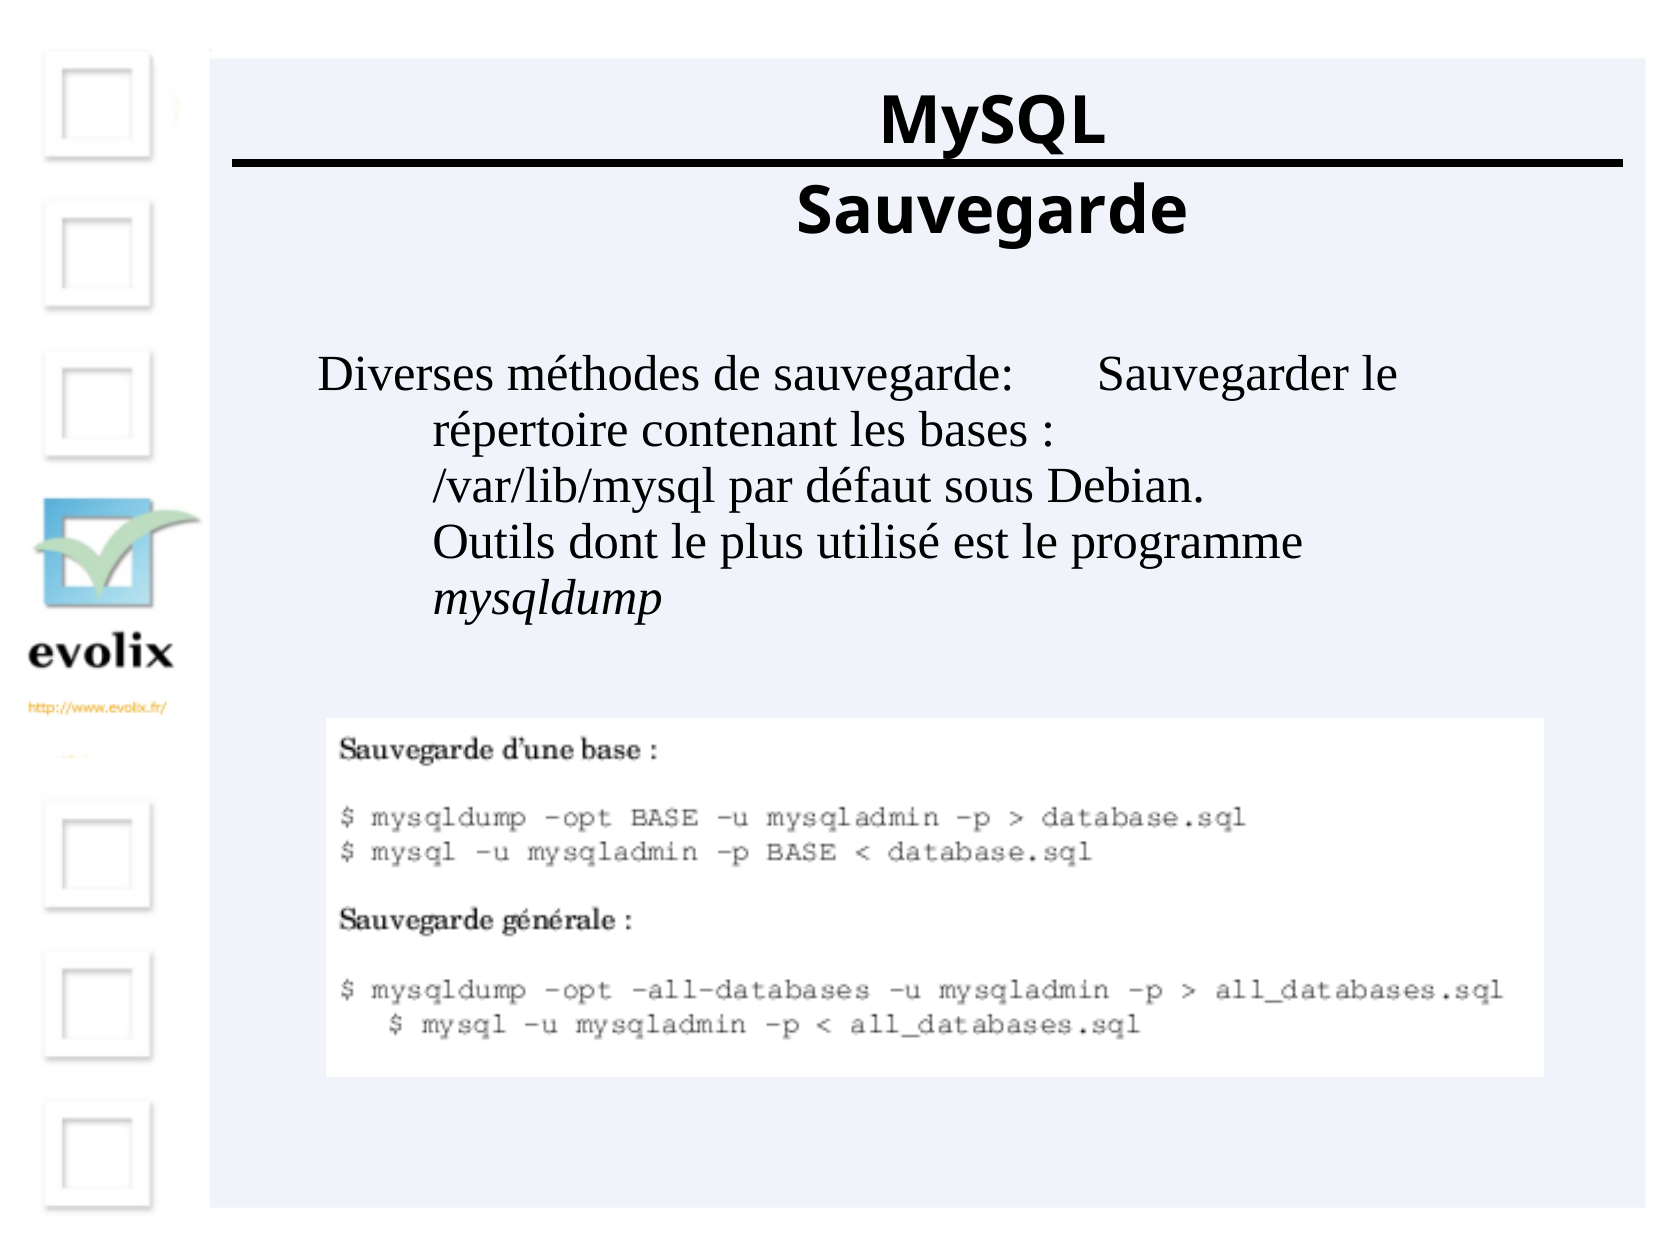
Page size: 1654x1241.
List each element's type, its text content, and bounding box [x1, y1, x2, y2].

title MySQL Sauvegarde [455, 47, 1530, 278]
subtitle Diverses méthodes de sauvegarde: Sauvegarder le répertoire contenant les bases : /var/lib/mysql par défaut sous Debian. Outils dont le plus utilisé est le programme mysqldump [317, 223, 1522, 804]
picture [0, 49, 1654, 1218]
